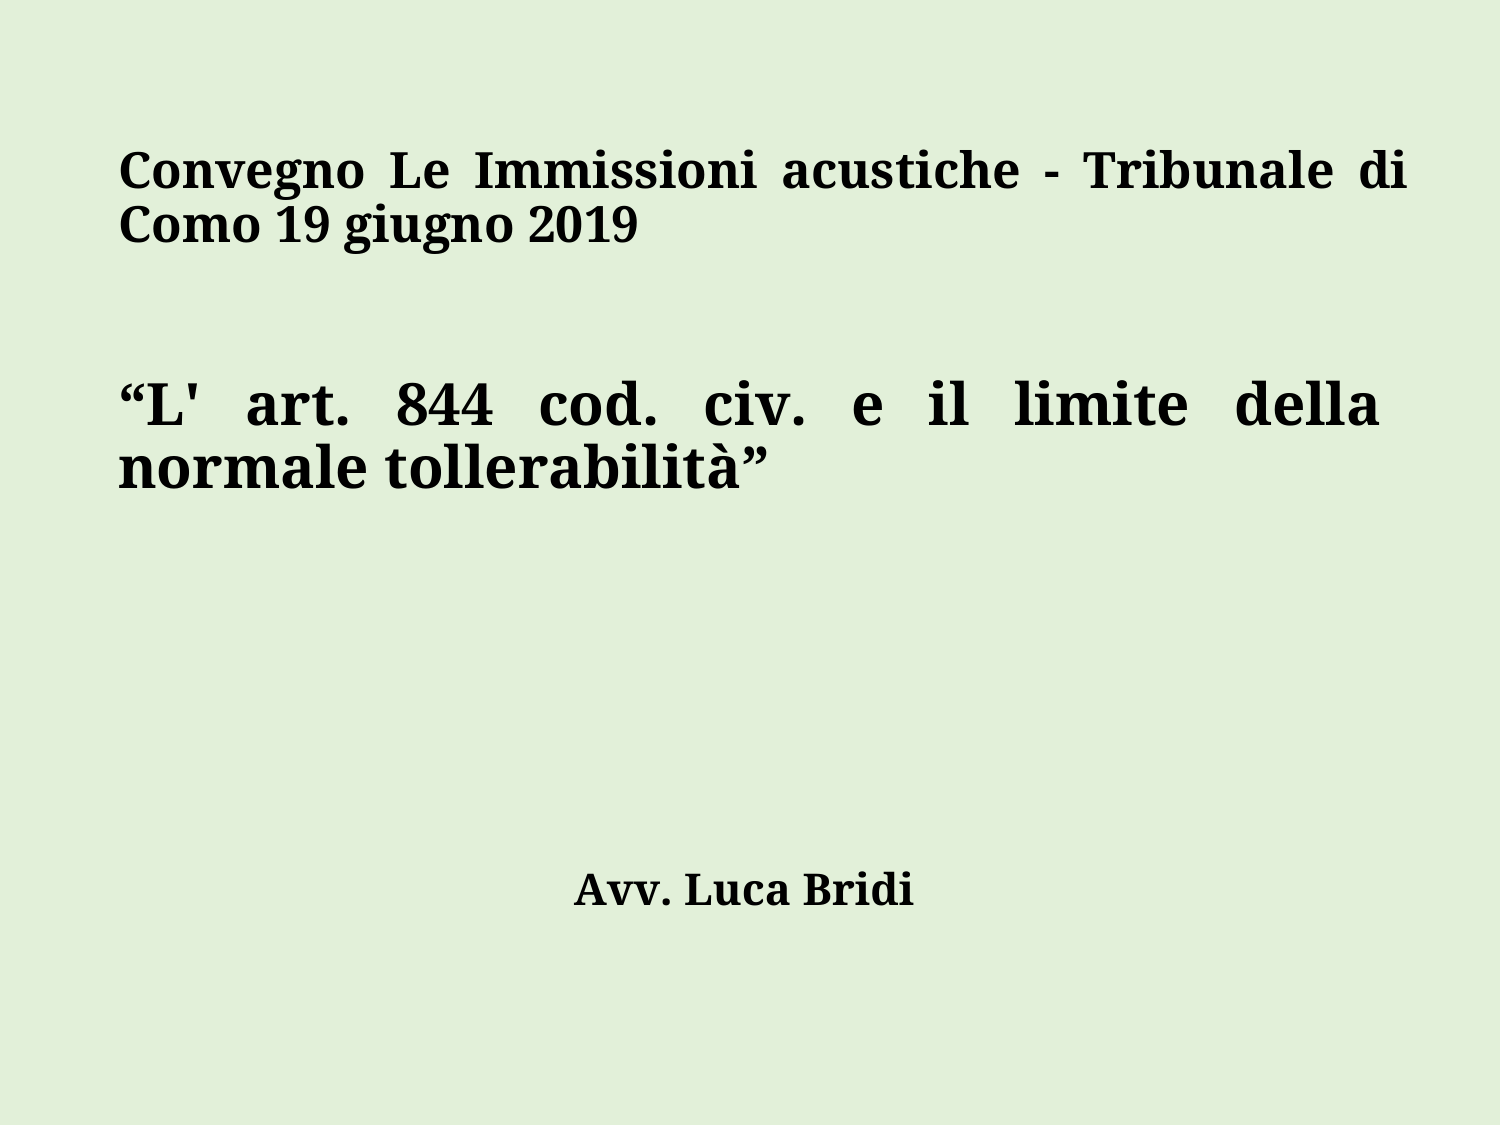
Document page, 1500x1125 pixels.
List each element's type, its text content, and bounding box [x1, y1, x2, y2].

title Convegno Le Immissioni acustiche - Tribunale di Como 19 giugno 2019 [103, 59, 1424, 339]
list “L' art. 844 cod. civ. e il limite della normale tollerabilità” Avv. Luca Bridi [103, 299, 1397, 1014]
